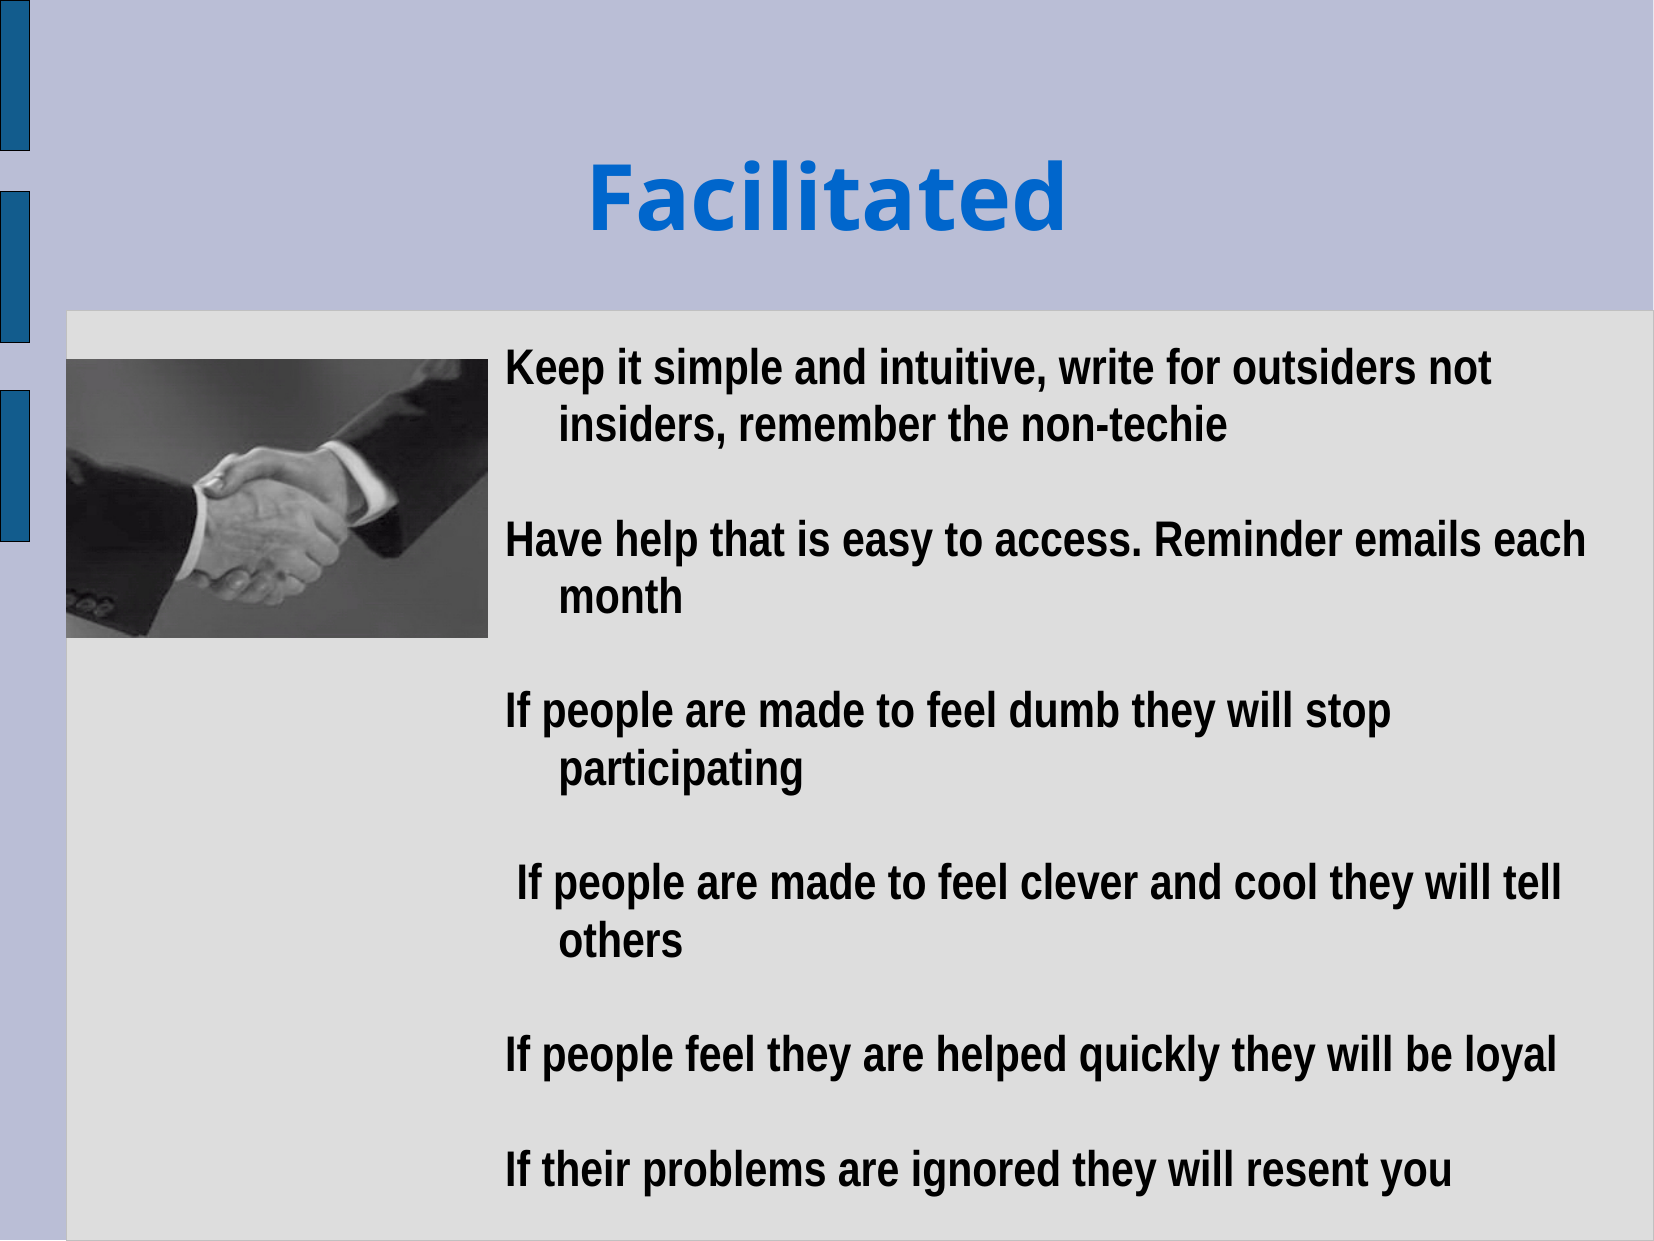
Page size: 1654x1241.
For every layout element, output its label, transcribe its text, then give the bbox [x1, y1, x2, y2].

title Facilitated [121, 91, 1534, 299]
picture [66, 359, 487, 638]
list Keep it simple and intuitive, write for outsiders not insiders, remember the non-techie Have help that is easy to access. Reminder emails each month If people are made to feel dumb they will stop participating If people are made to feel clever and cool they will tell others If people feel they are helped quickly they will be loyal If their problems are ignored they will resent you [487, 337, 1613, 1192]
